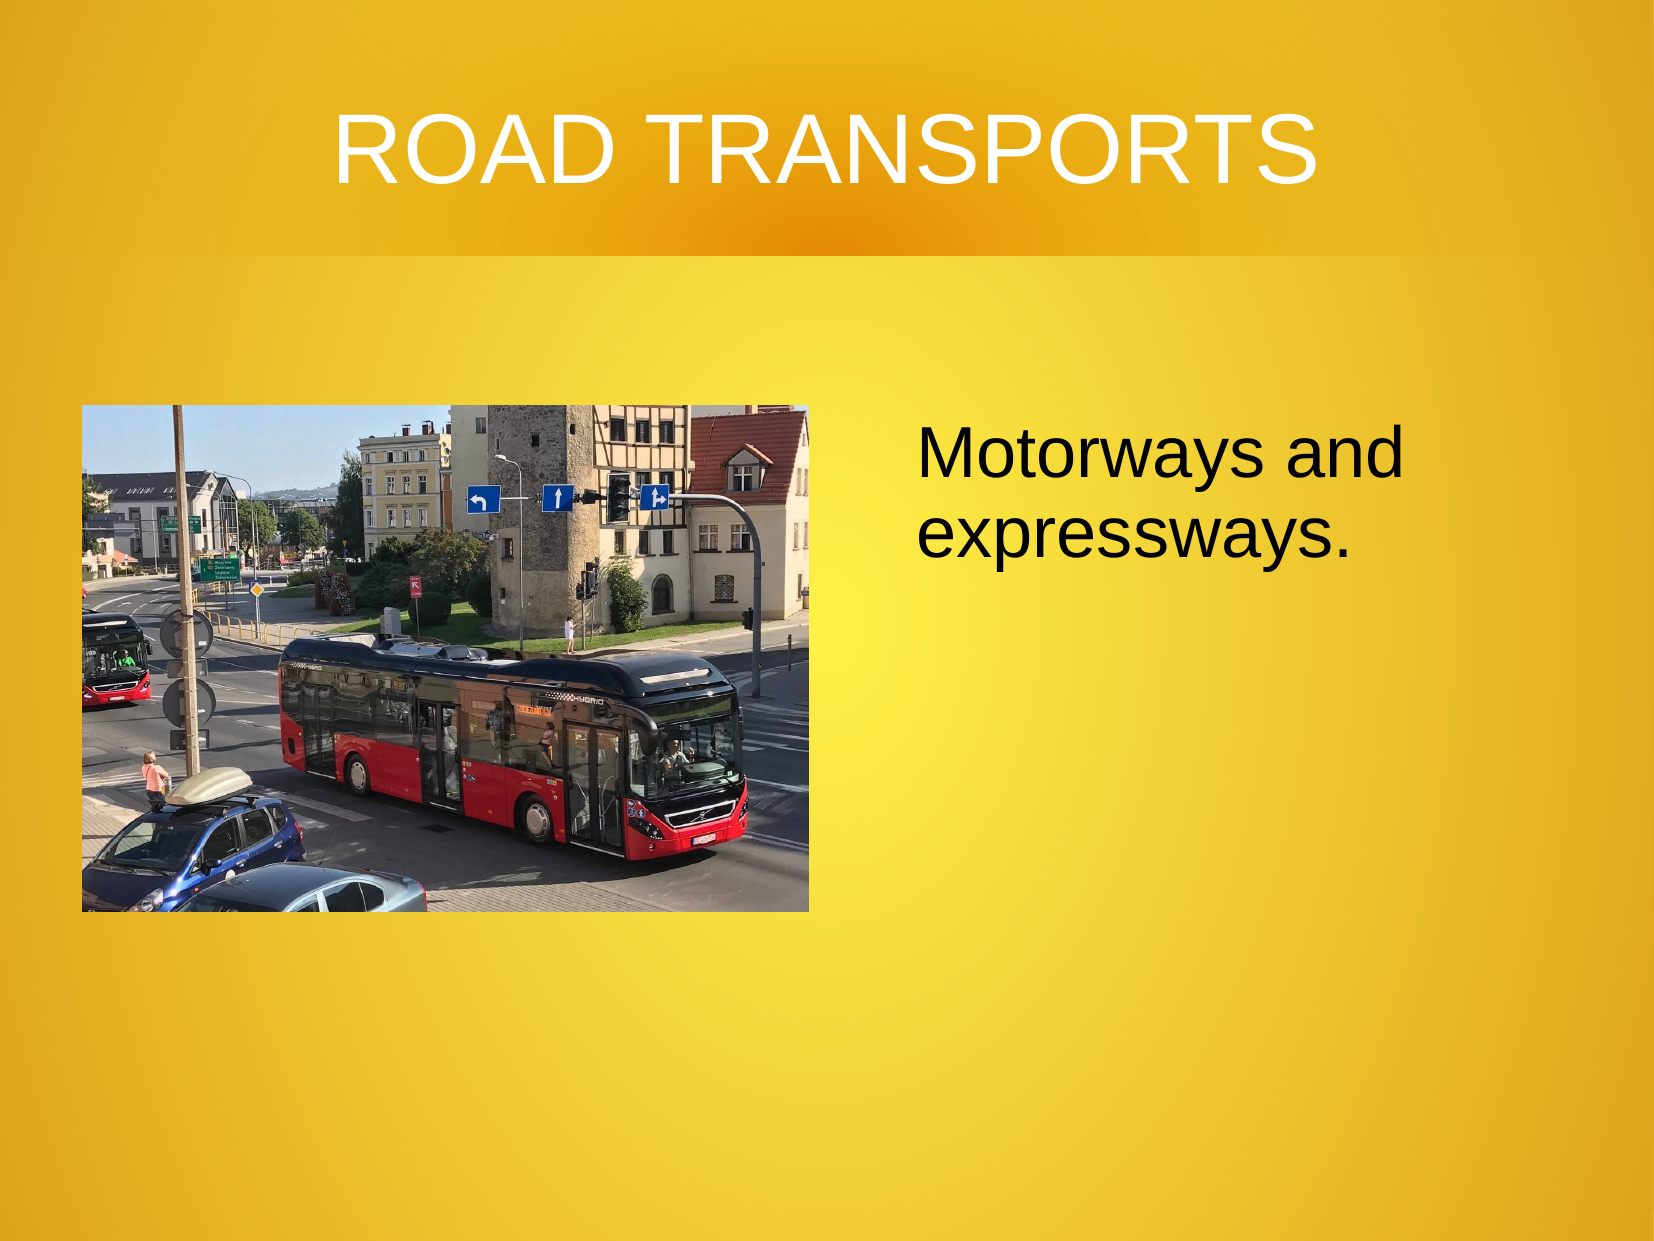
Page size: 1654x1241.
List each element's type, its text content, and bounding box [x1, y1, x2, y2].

picture [82, 405, 809, 913]
list Motorways and expressways. [845, 299, 1572, 1019]
title ROAD TRANSPORTS [82, 47, 1571, 252]
